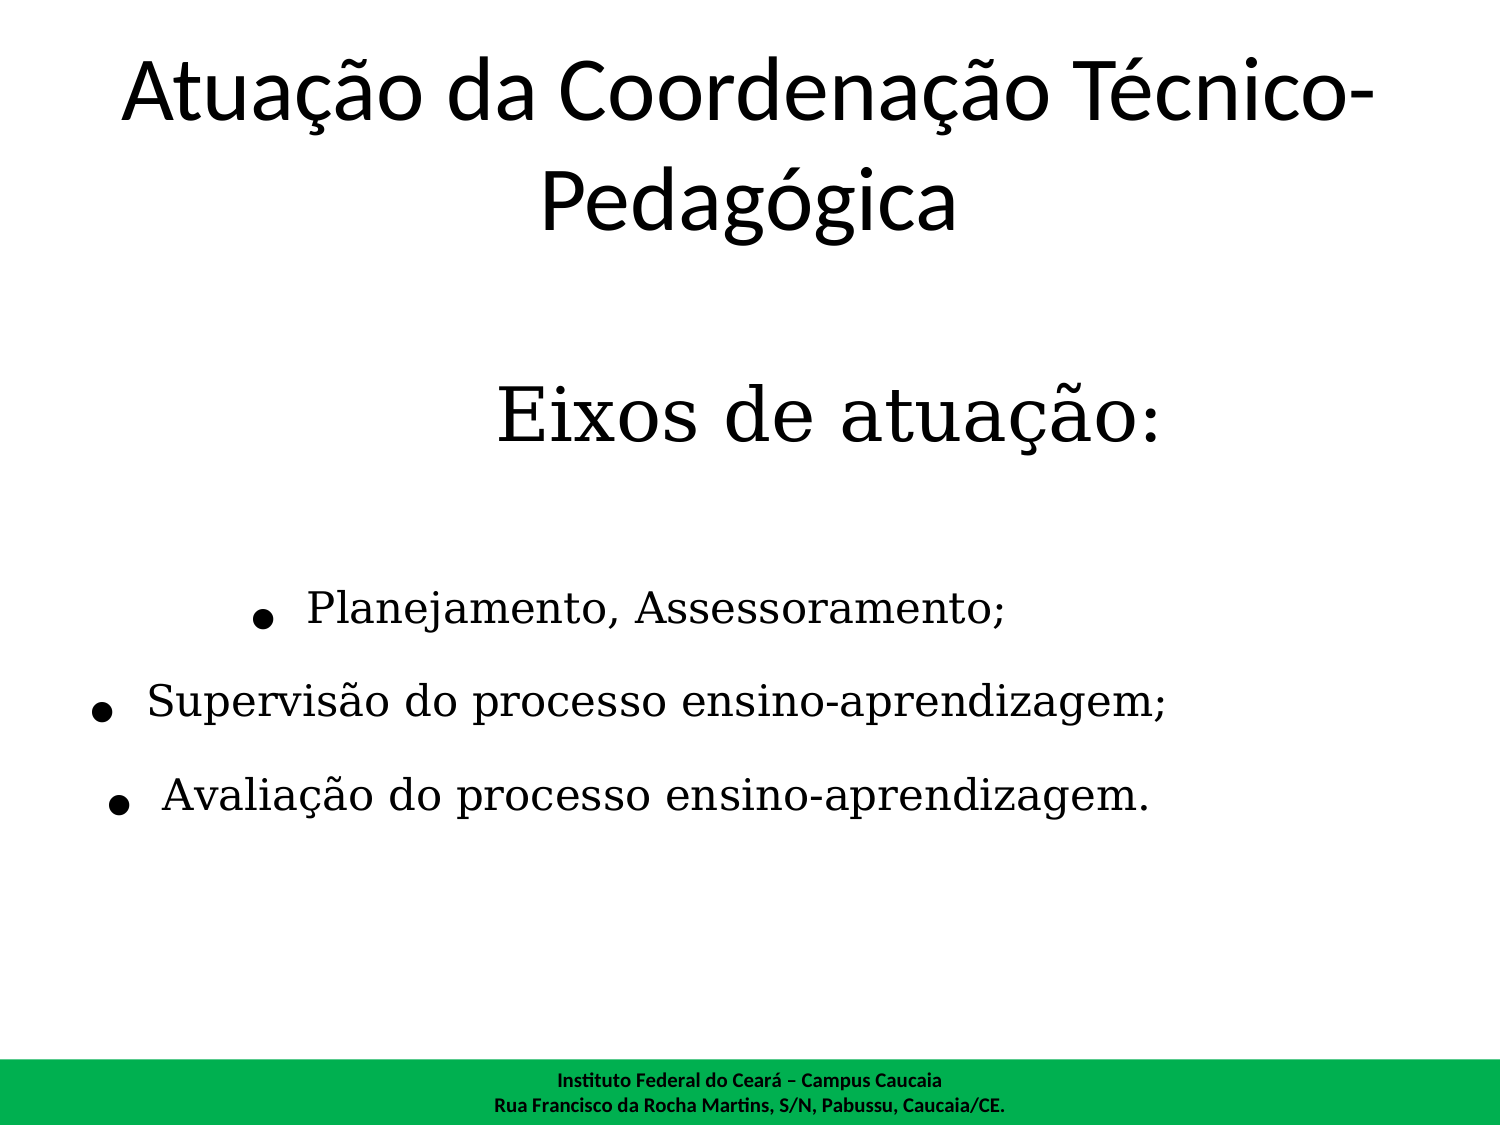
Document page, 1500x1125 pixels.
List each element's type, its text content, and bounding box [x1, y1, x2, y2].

list Eixos de atuação: Planejamento, Assessoramento; Supervisão do processo ensino-aprendizagem; Avaliação do processo ensino-aprendizagem. [75, 262, 1426, 1005]
title Atuação da Coordenação Técnico-Pedagógica [75, 21, 1426, 257]
